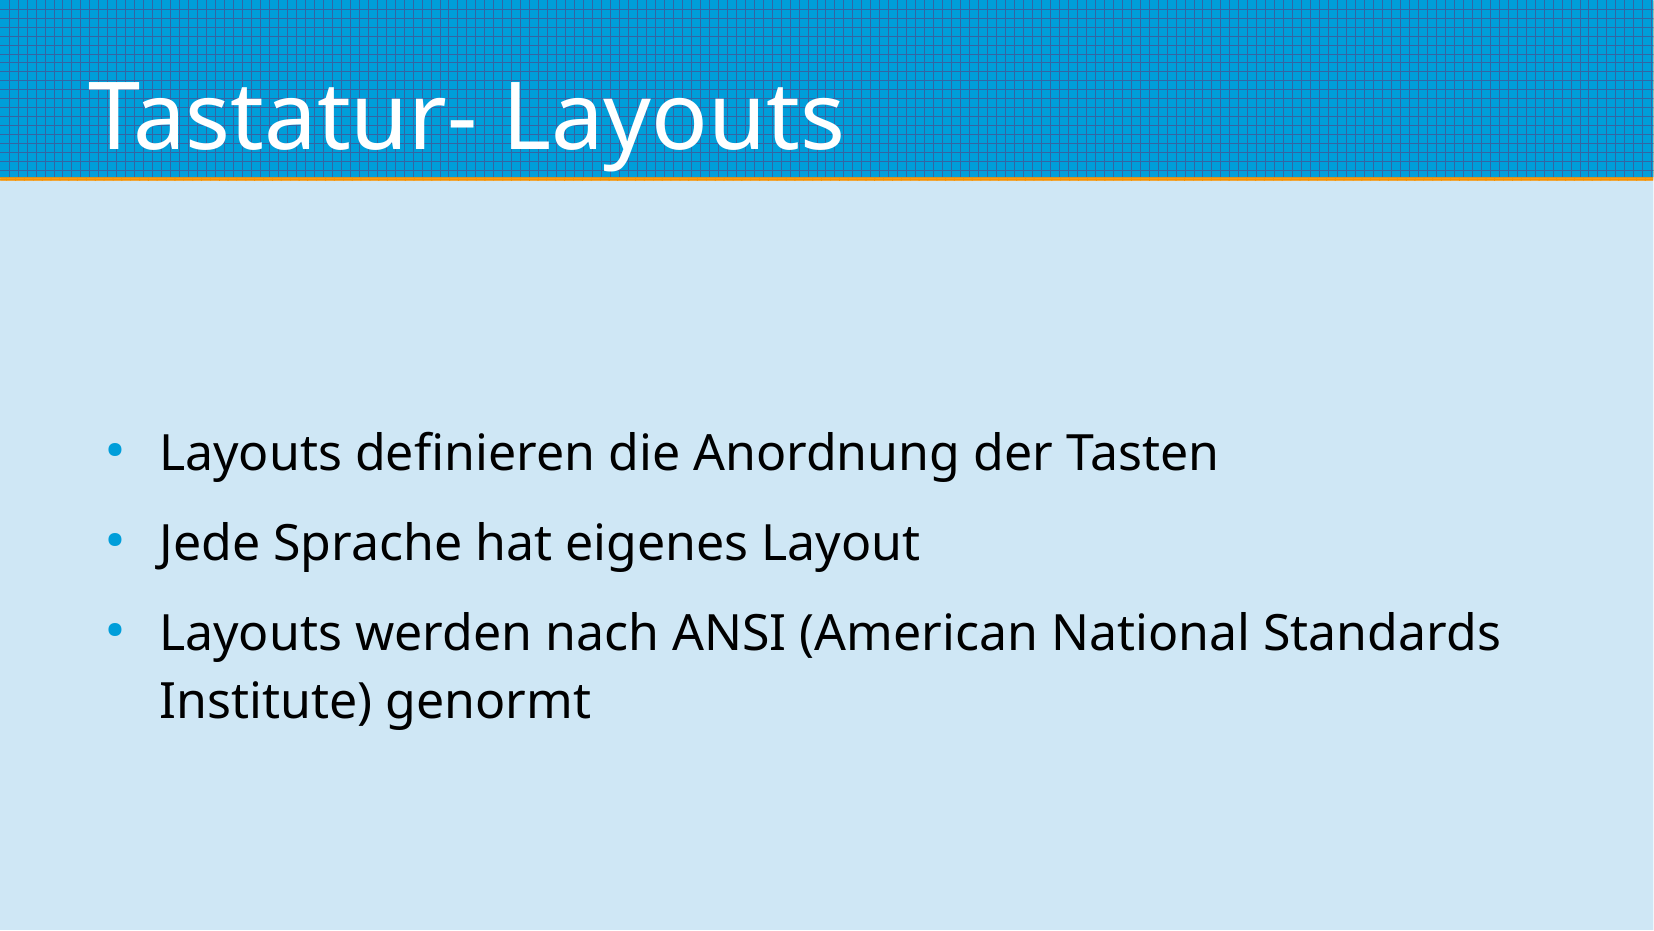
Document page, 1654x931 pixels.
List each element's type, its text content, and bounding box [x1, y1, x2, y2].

list Layouts definieren die Anordnung der Tasten Jede Sprache hat eigenes Layout Layouts werden nach ANSI (American National Standards Institute) genormt [88, 236, 1565, 813]
title Tastatur- Layouts [88, 14, 1565, 178]
